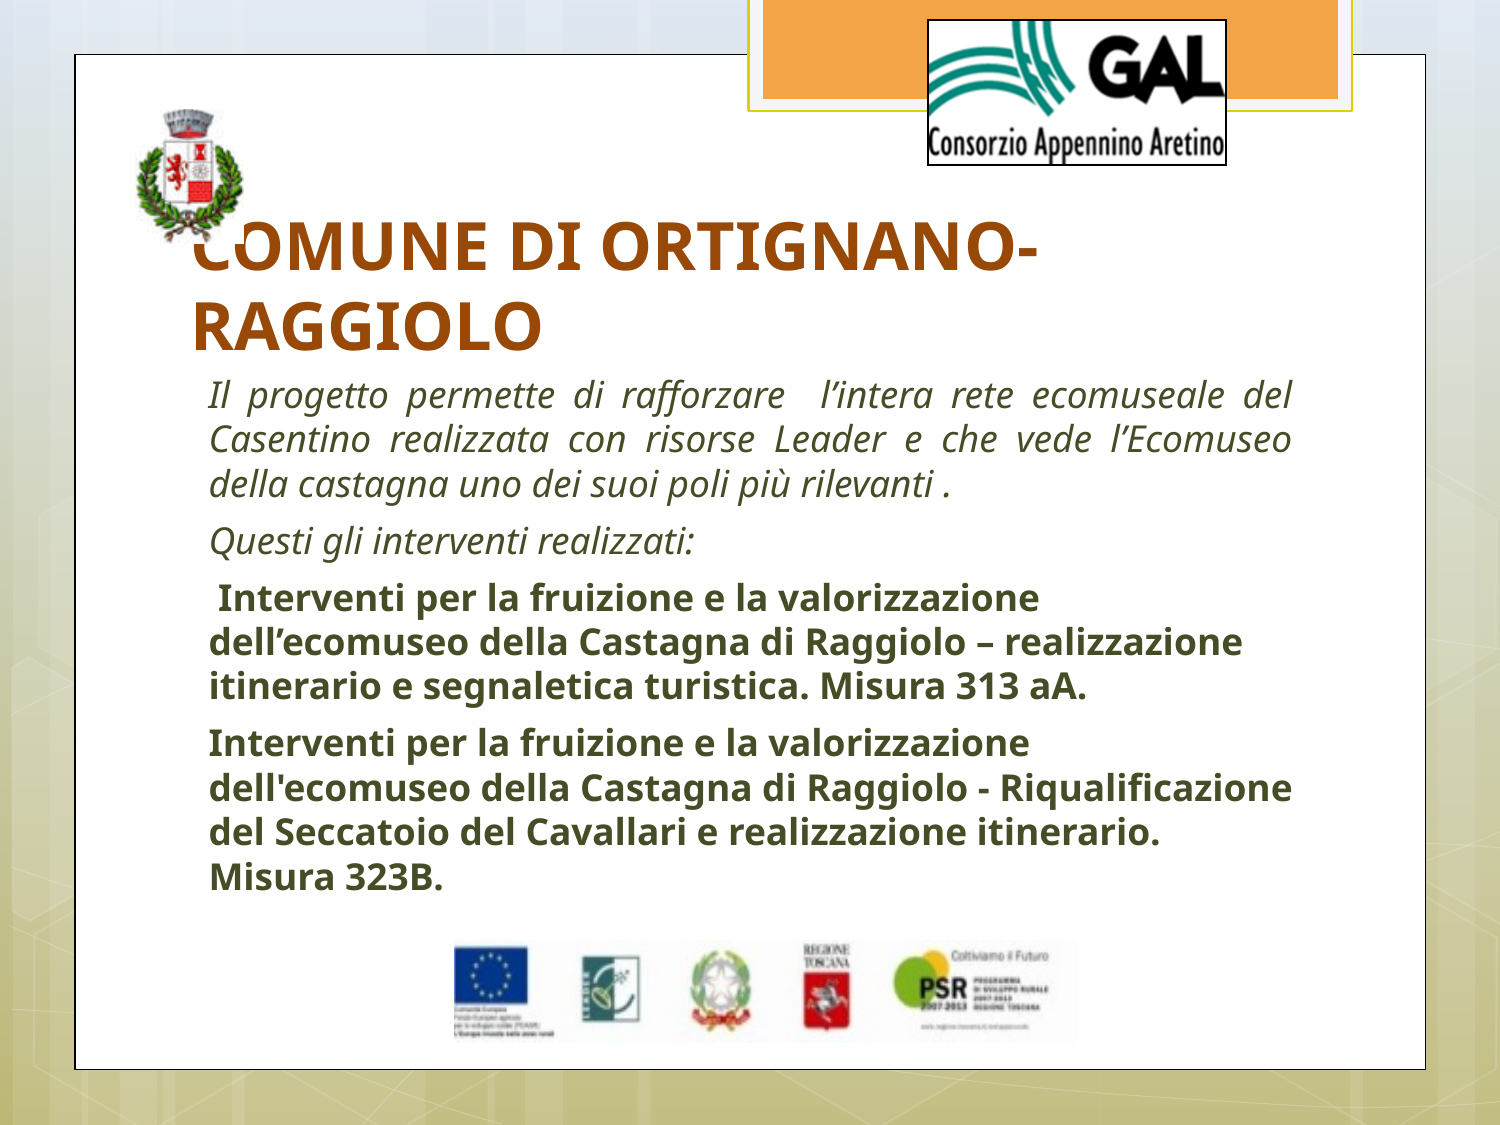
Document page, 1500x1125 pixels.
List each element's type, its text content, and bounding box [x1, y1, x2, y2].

picture [927, 19, 1227, 166]
title COMUNE DI ORTIGNANO-RAGGIOLO [175, 196, 1357, 354]
picture [135, 109, 244, 244]
picture [454, 940, 1077, 1043]
list Il progetto permette di rafforzare l’intera rete ecomuseale del Casentino realizzata con risorse Leader e che vede l’Ecomuseo della castagna uno dei suoi poli più rilevanti . Questi gli interventi realizzati: Interventi per la fruizione e la valorizzazione dell’ecomuseo della Castagna di Raggiolo – realizzazione itinerario e segnaletica turistica. Misura 313 aA. Interventi per la fruizione e la valorizzazione dell'ecomuseo della Castagna di Raggiolo - Riqualificazione del Seccatoio del Cavallari e realizzazione itinerario. Misura 323B. [171, 363, 1317, 906]
